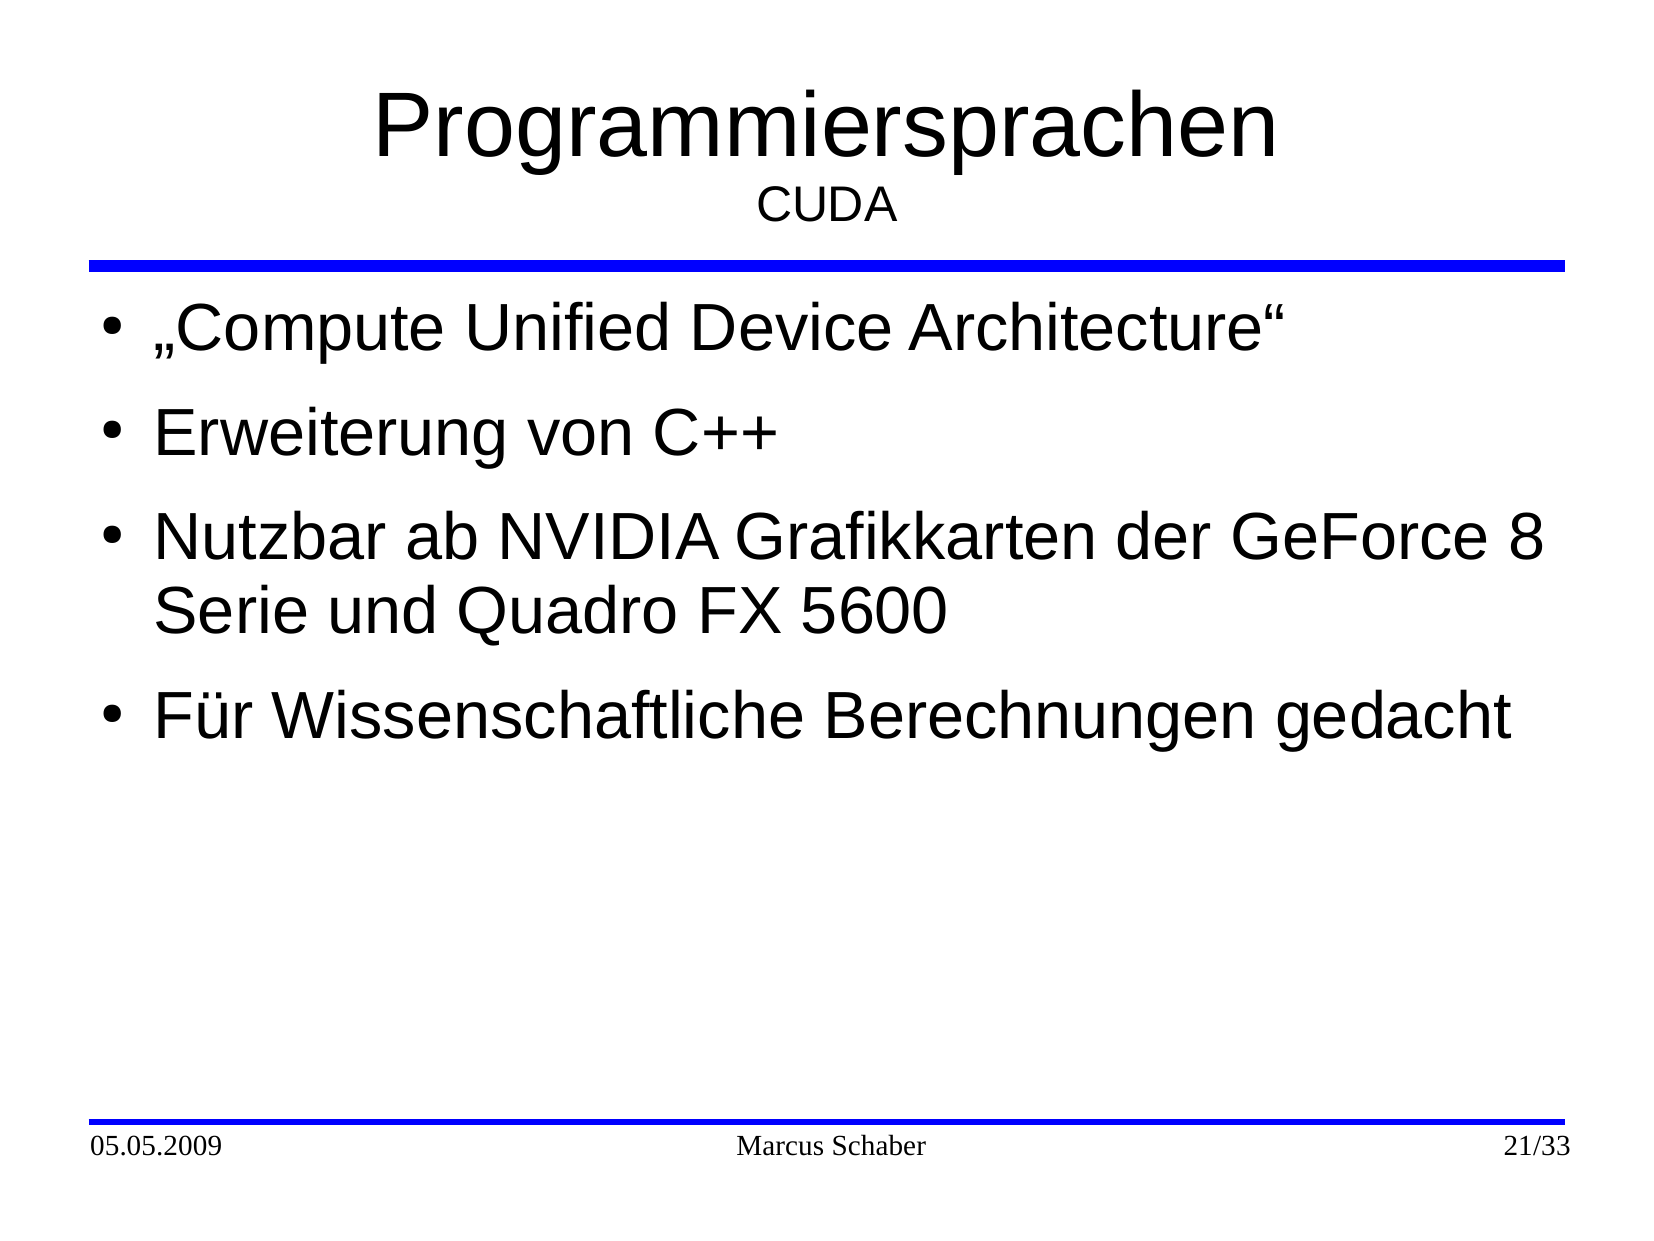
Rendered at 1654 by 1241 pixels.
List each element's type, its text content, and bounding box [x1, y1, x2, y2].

title Programmiersprachen CUDA [82, 56, 1571, 250]
list „Compute Unified Device Architecture“ Erweiterung von C++ Nutzbar ab NVIDIA Grafikkarten der GeForce 8 Serie und Quadro FX 5600 Für Wissenschaftliche Berechnungen gedacht [82, 290, 1571, 1109]
